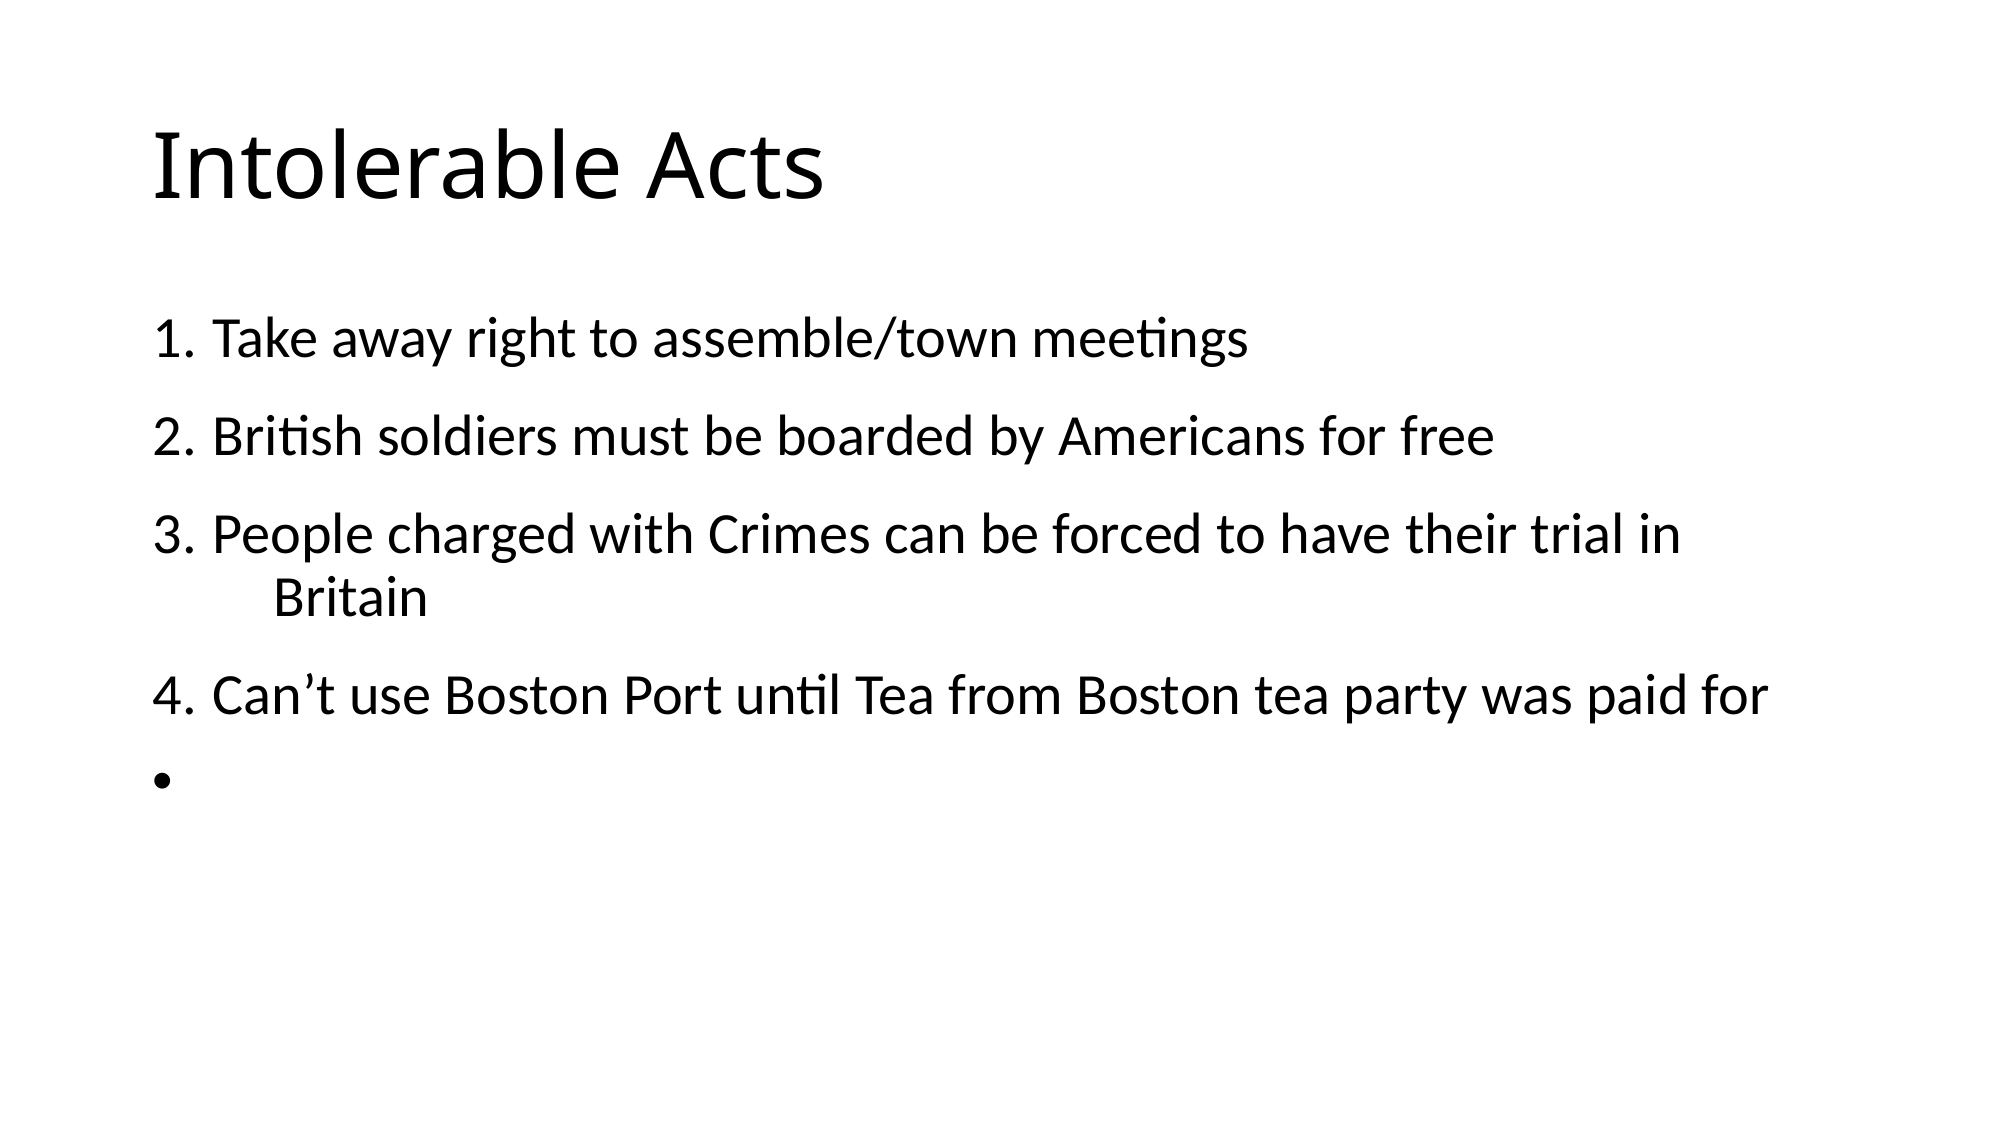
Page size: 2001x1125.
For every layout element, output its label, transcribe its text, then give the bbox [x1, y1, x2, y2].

list Take away right to assemble/town meetings British soldiers must be boarded by Americans for free People charged with Crimes can be forced to have their trial in Britain Can’t use Boston Port until Tea from Boston tea party was paid for [137, 299, 1863, 1014]
title Intolerable Acts [137, 59, 1863, 278]
